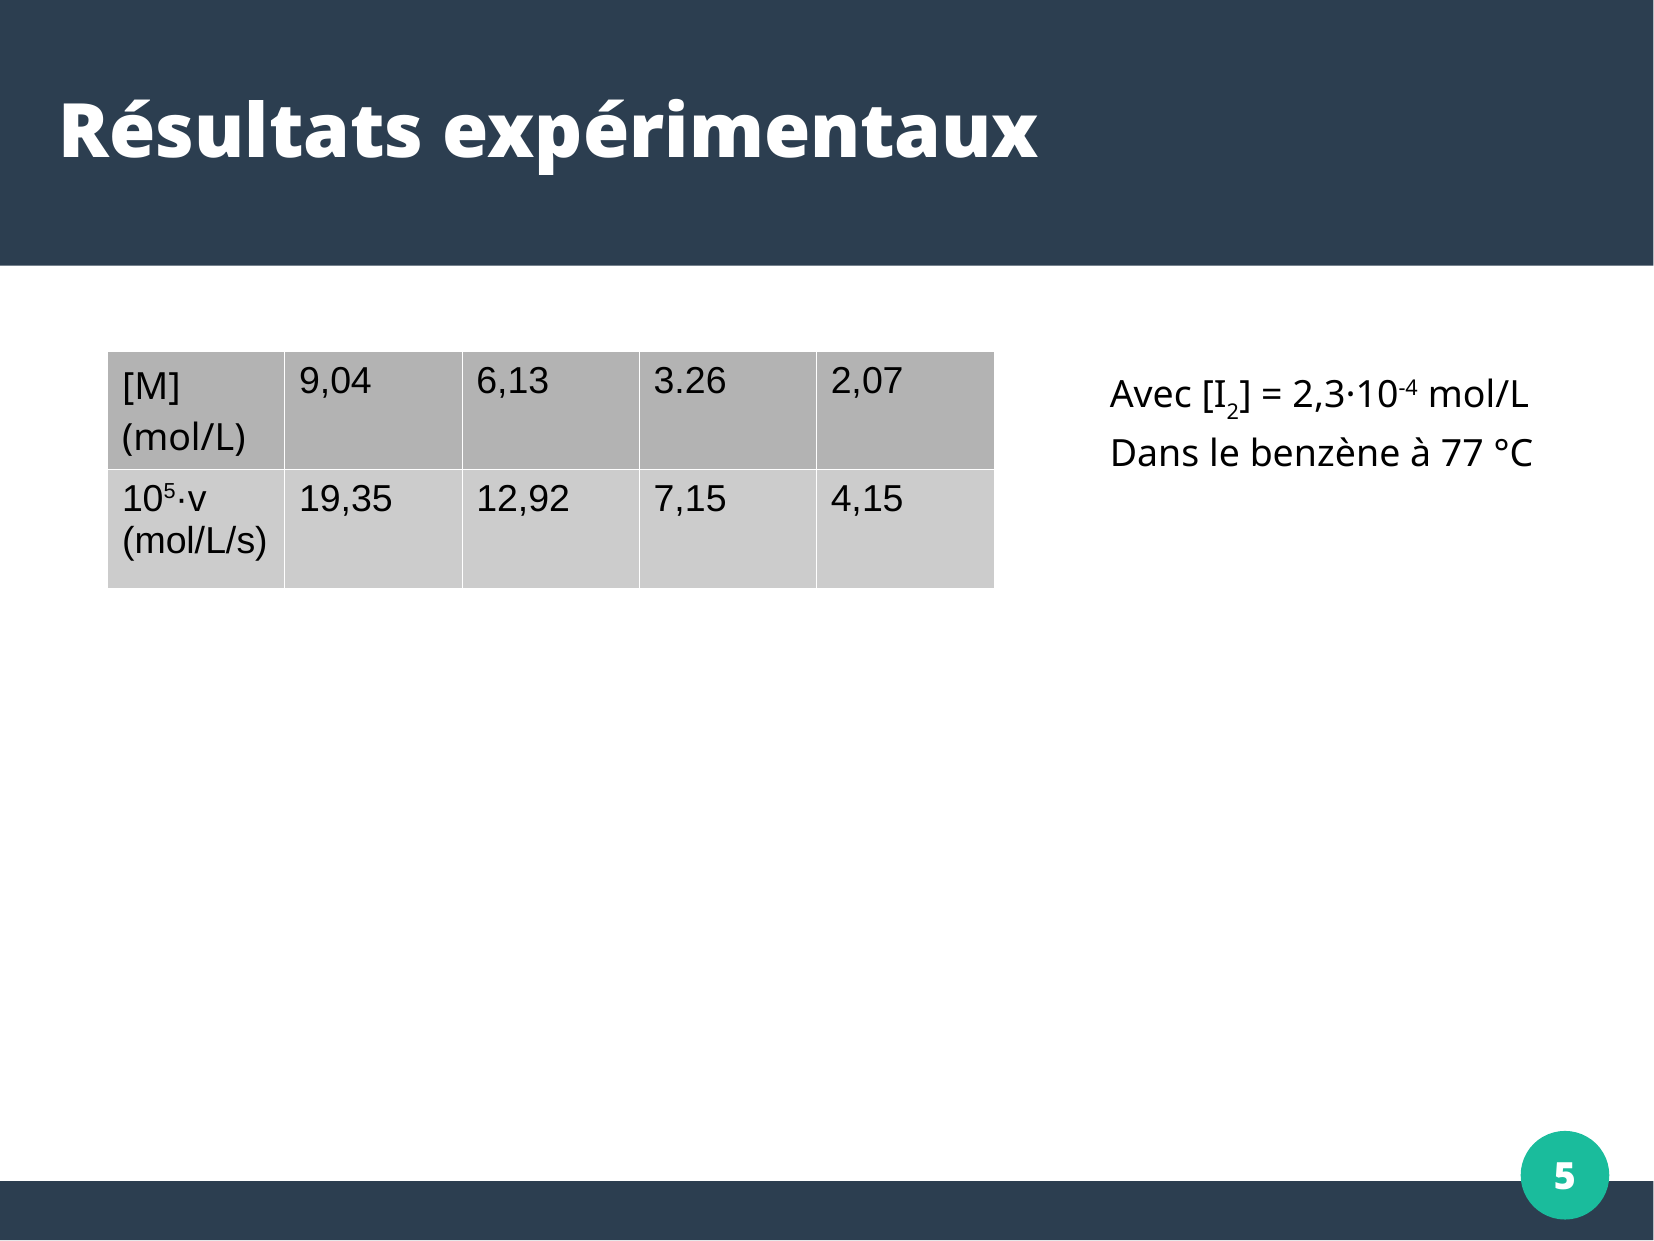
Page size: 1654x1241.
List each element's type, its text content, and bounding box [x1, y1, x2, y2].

table_cell 7,15 [640, 470, 816, 588]
table_header 6,13 [463, 352, 639, 469]
table_cell 105·v (mol/L/s) [108, 470, 284, 588]
table_header [M] (mol/L) [108, 352, 284, 469]
table_header 3.26 [640, 352, 816, 469]
title Résultats expérimentaux [59, 49, 1595, 207]
text_box Avec [I2] = 2,3·10-4 mol/L Dans le benzène à 77 °C [1095, 360, 1636, 471]
table_cell 19,35 [285, 470, 462, 588]
table_header 2,07 [817, 352, 994, 469]
table_header 9,04 [285, 352, 462, 469]
table_cell 4,15 [817, 470, 994, 588]
table_cell 12,92 [463, 470, 639, 588]
